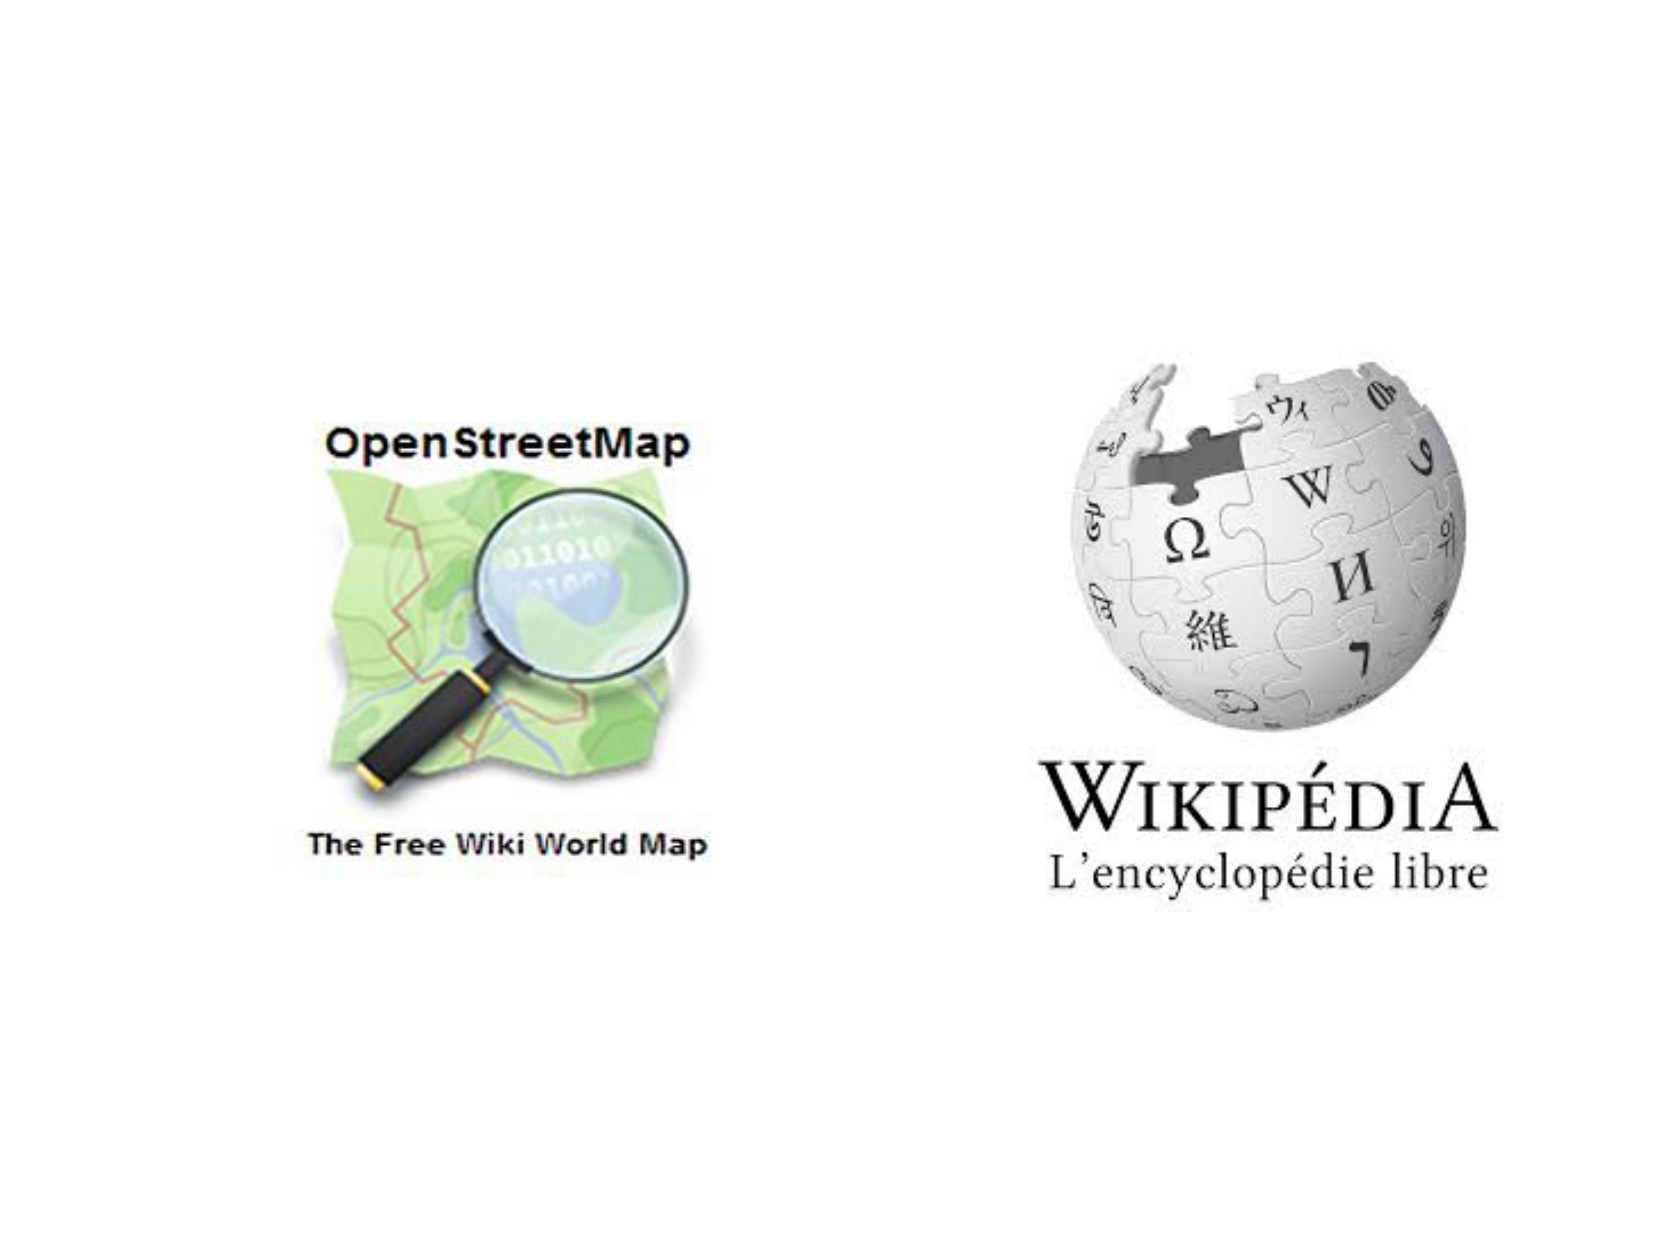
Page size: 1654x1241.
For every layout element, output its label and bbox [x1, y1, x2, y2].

picture [1028, 351, 1510, 912]
picture [169, 390, 847, 899]
